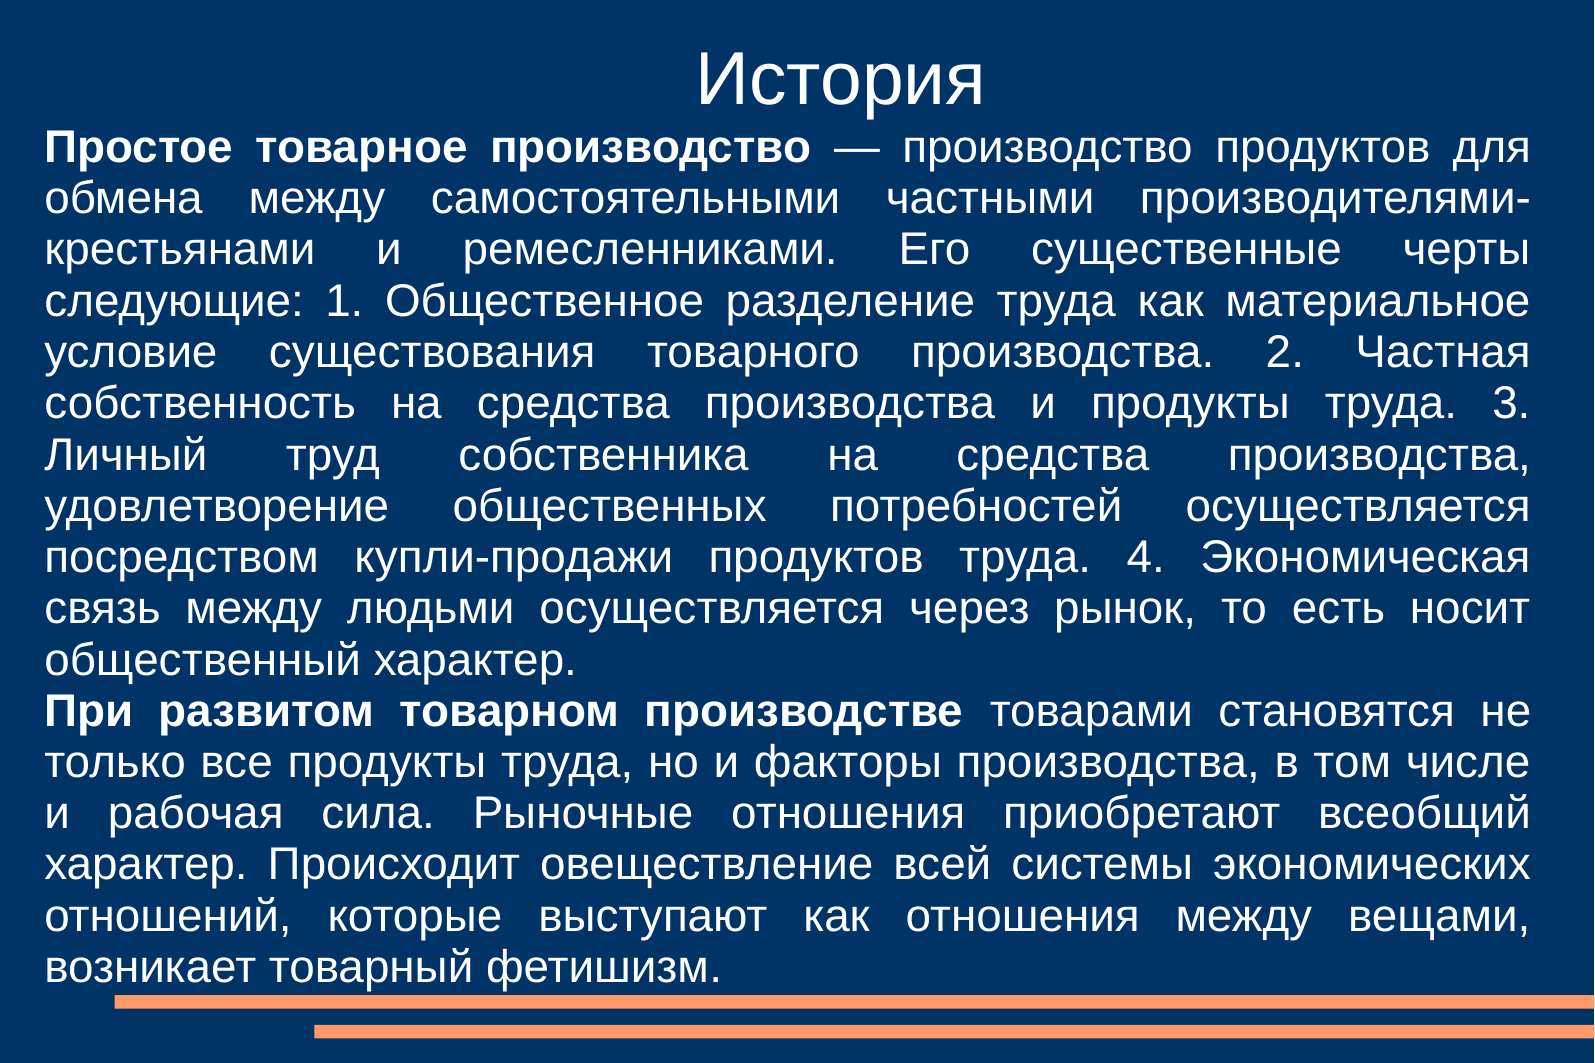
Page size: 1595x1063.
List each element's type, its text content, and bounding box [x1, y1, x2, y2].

text_box История Простое товарное производство — производство продуктов для обмена между самостоятельными частными производителями-крестьянами и ремесленниками. Его существенные черты следующие: 1. Общественное разделение труда как материальное условие существования товарного производства. 2. Частная собственность на средства производства и продукты труда. 3. Личный труд собственника на средства производства, удовлетворение общественных потребностей осуществляется посредством купли-продажи продуктов труда. 4. Экономическая связь между людьми осуществляется через рынок, то есть носит общественный характер. При развитом товарном производстве товарами становятся не только все продукты труда, но и факторы производства, в том числе и рабочая сила. Рыночные отношения приобретают всеобщий характер. Происходит овеществление всей системы экономических отношений, которые выступают как отношения между вещами, возникает товарный фетишизм. [29, 29, 1547, 1016]
